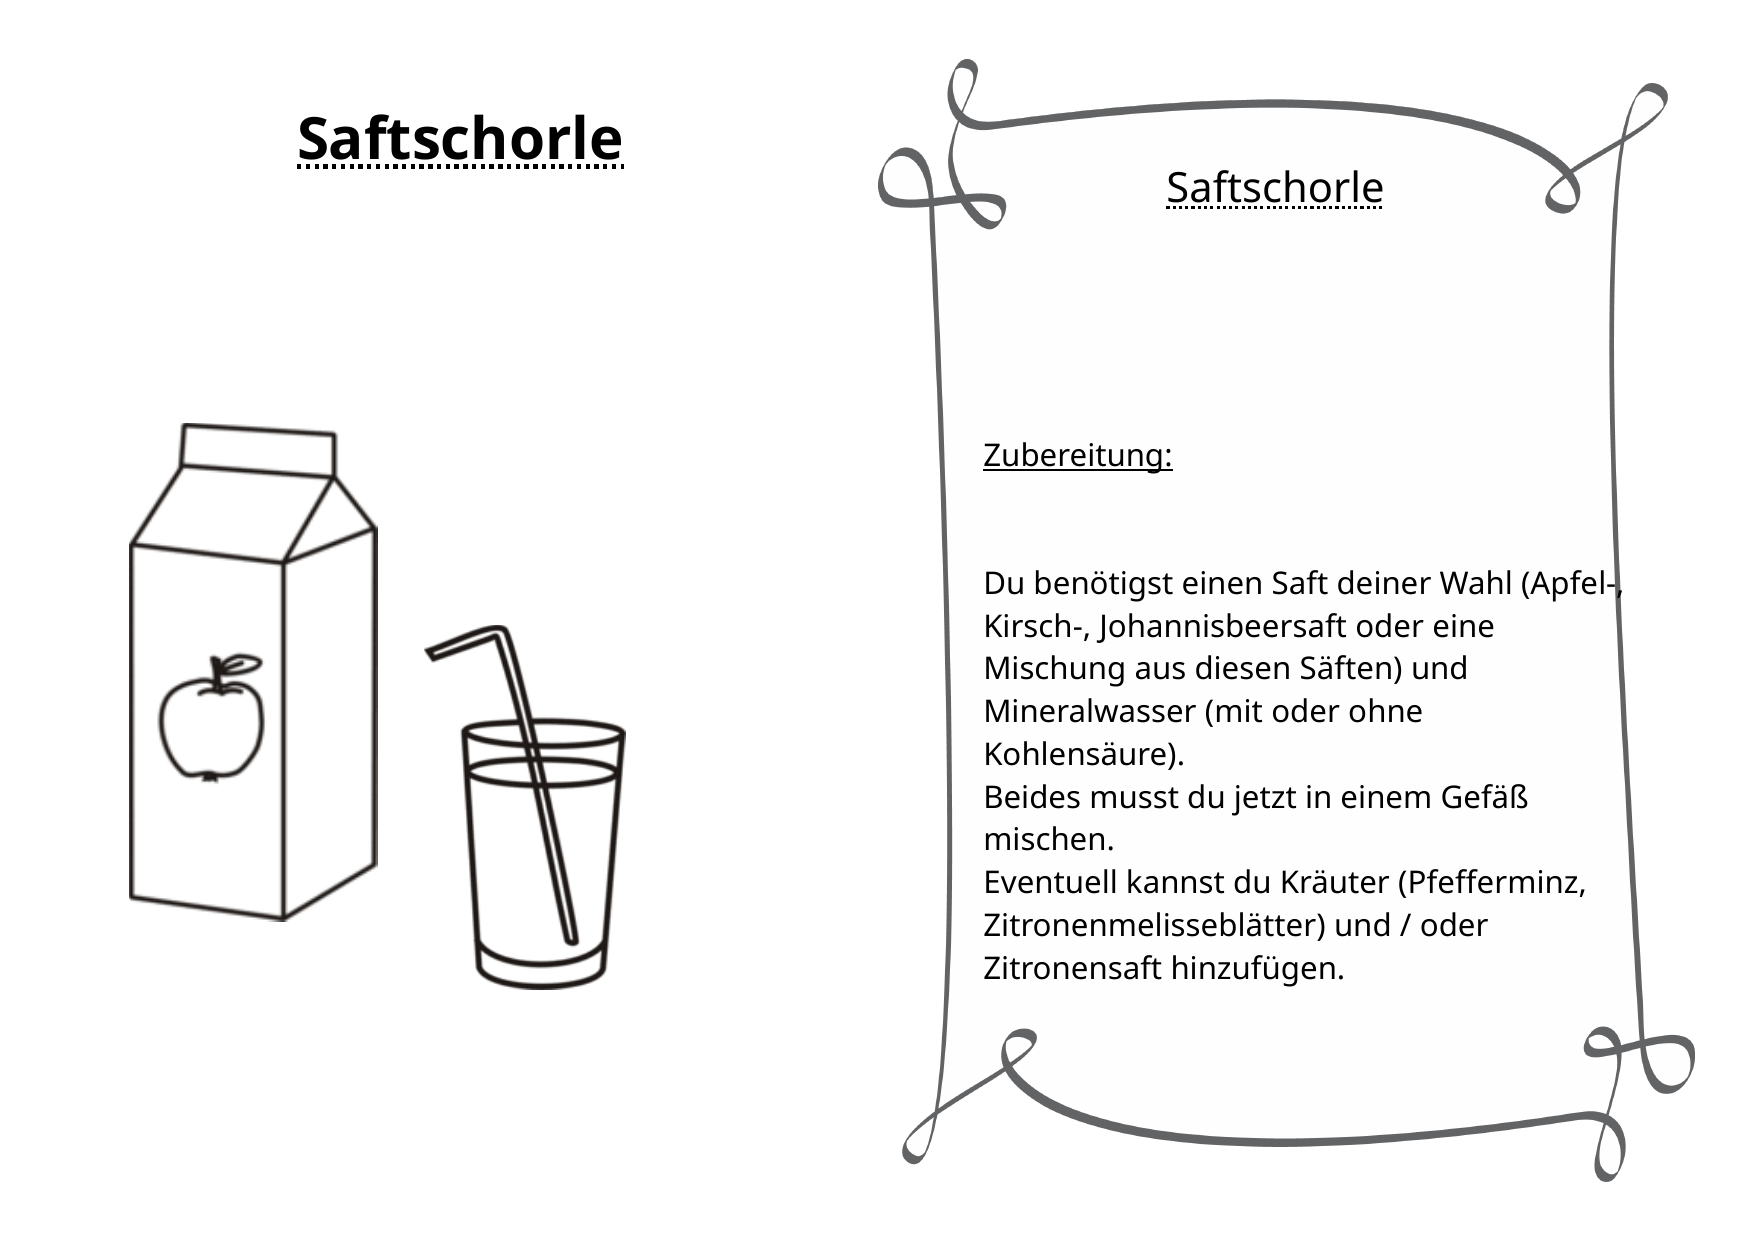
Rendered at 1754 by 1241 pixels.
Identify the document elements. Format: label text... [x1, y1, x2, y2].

picture [878, 59, 1695, 1182]
text_box Saftschorle [59, 78, 863, 196]
text_box Zubereitung: Du benötigst einen Saft deiner Wahl (Apfel-, Kirsch-, Johannisbeersaft oder eine Mischung aus diesen Säften) und Mineralwasser (mit oder ohne Kohlensäure). Beides musst du jetzt in einem Gefäß mischen. Eventuell kannst du Kräuter (Pfefferminz, Zitronenmelisseblätter) und / oder Zitronensaft hinzufügen. [968, 425, 1641, 745]
picture [424, 625, 626, 990]
text_box Saftschorle [980, 106, 1571, 267]
picture [129, 423, 378, 922]
